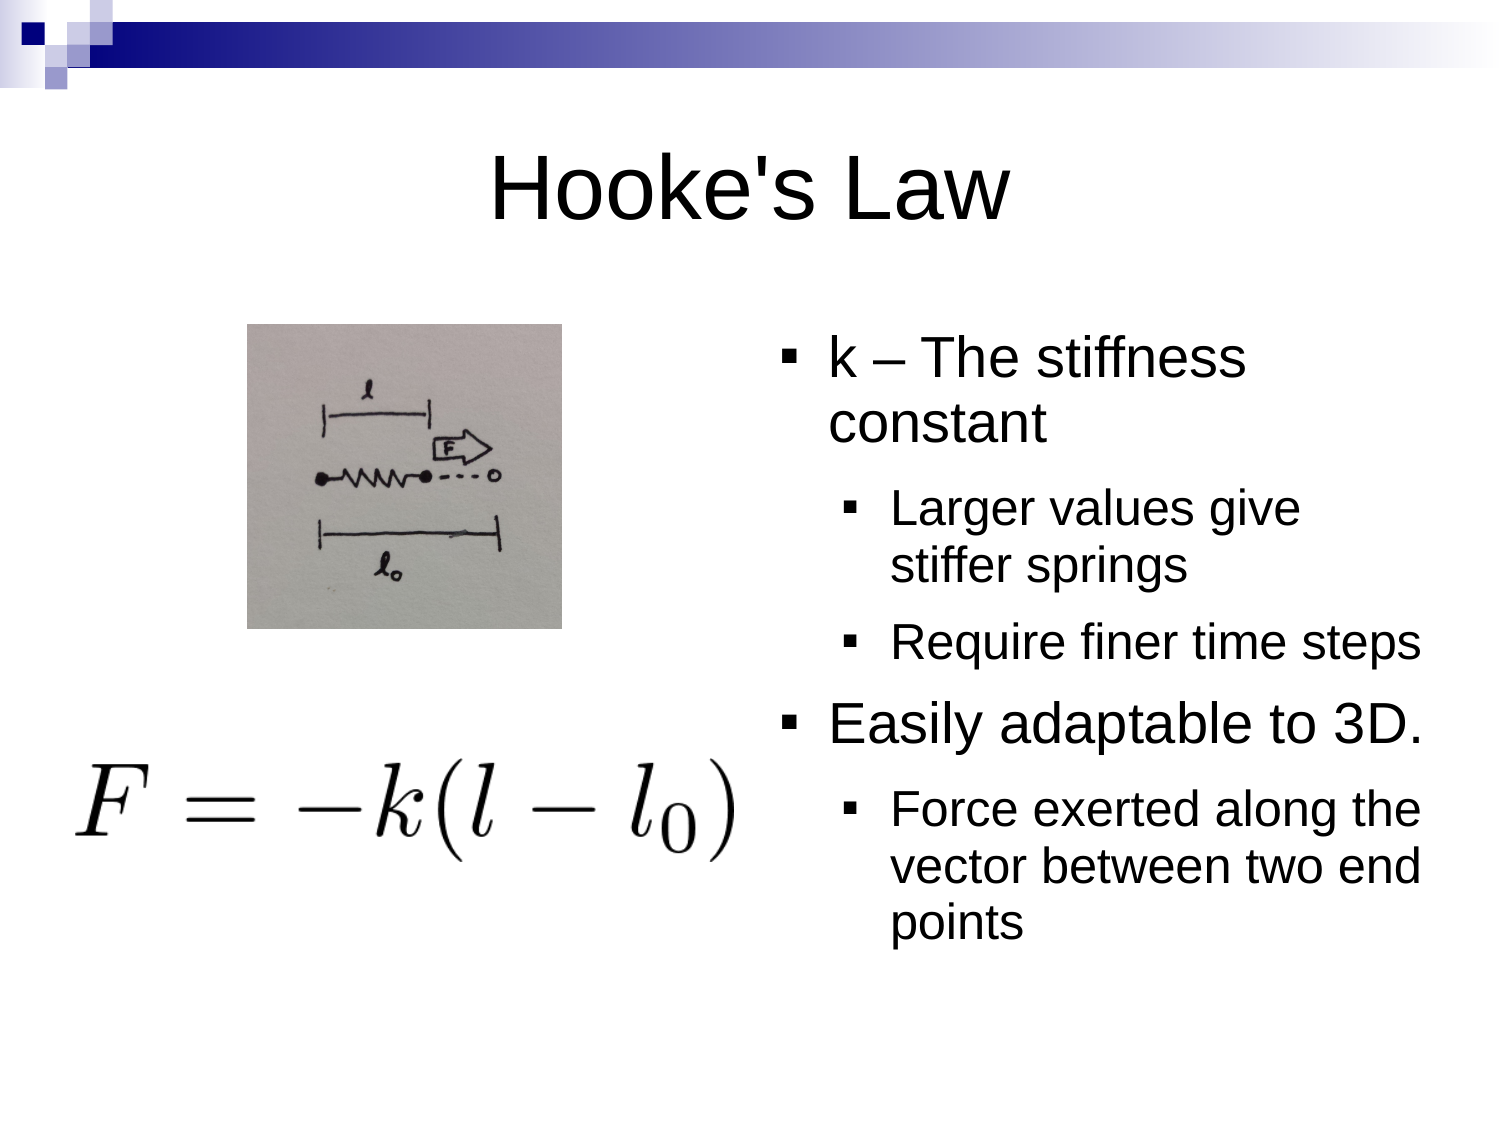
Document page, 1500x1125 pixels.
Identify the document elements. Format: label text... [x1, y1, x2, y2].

list k – The stiffness constant Larger values give stiffer springs Require finer time steps Easily adaptable to 3D. Force exerted along the vector between two end points [766, 324, 1426, 963]
title Hooke's Law [75, 75, 1425, 300]
picture [247, 324, 562, 629]
picture [75, 758, 734, 862]
